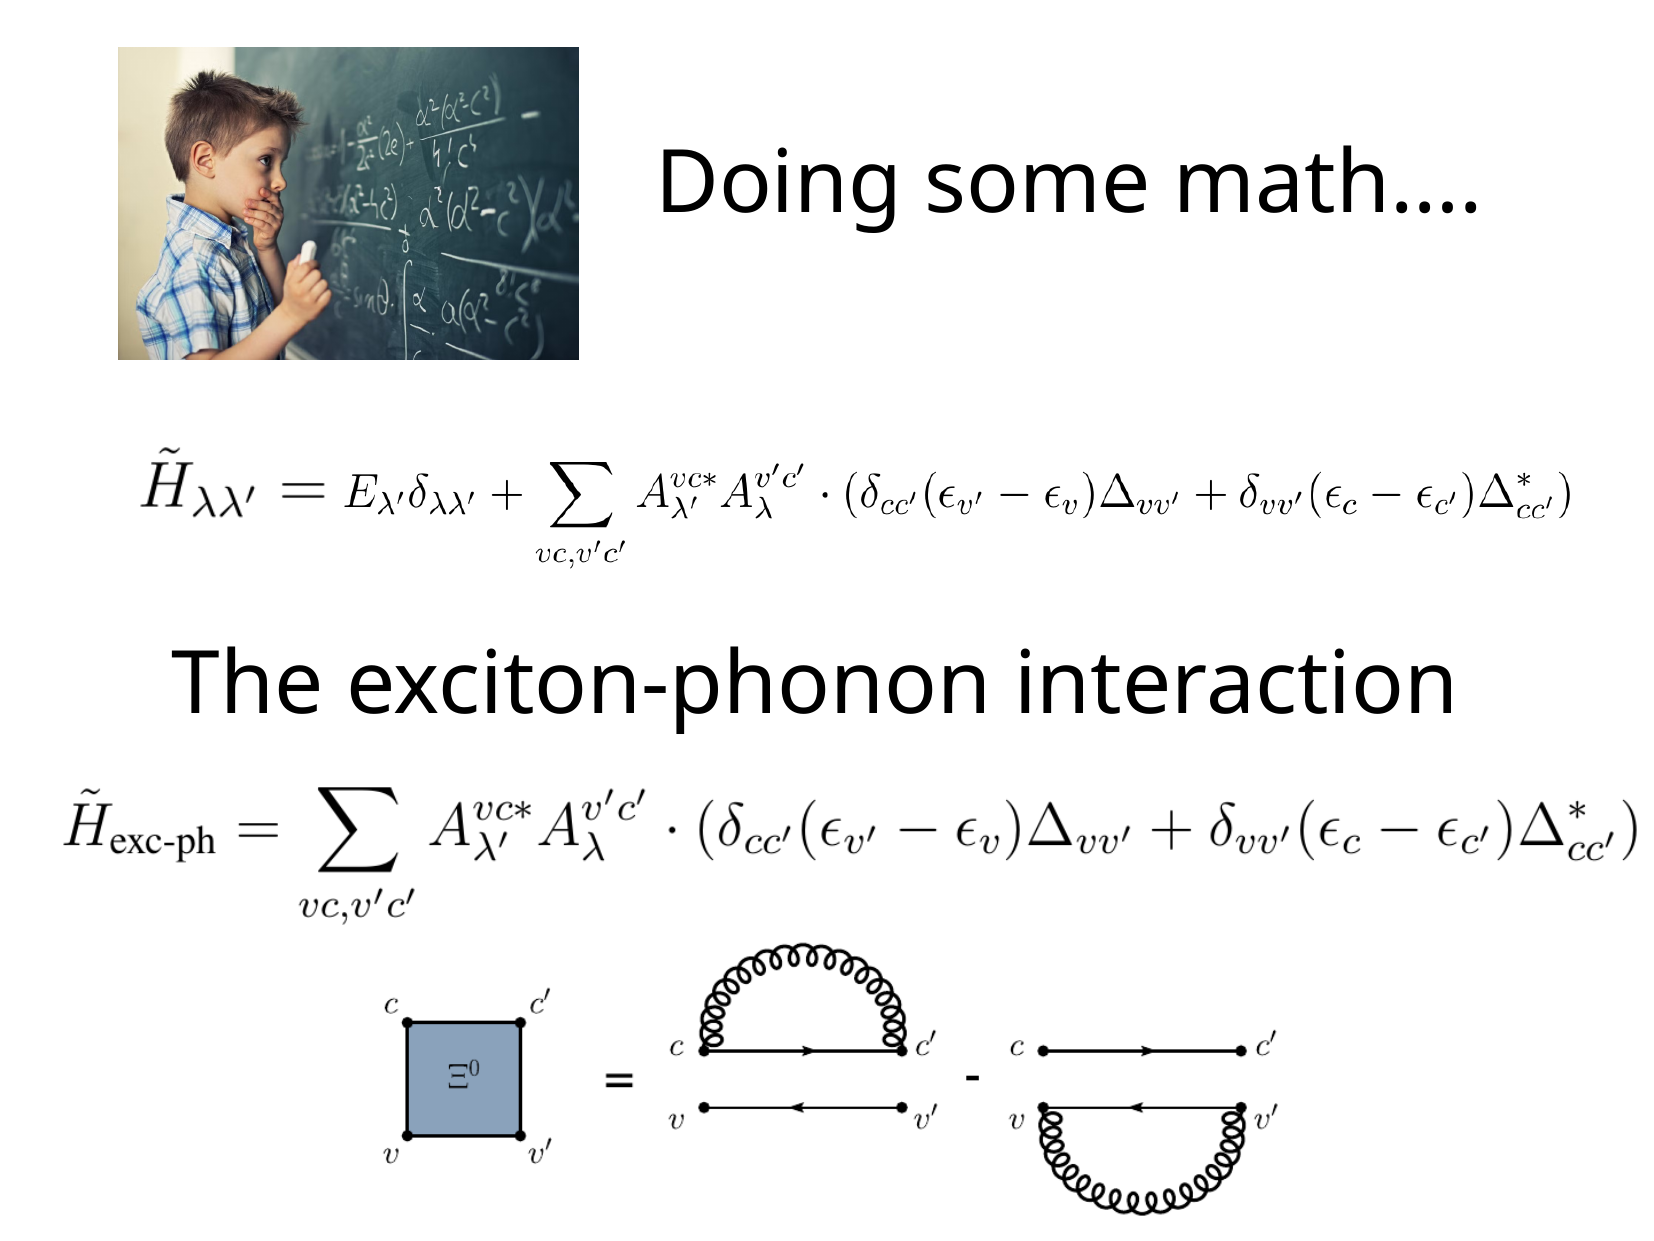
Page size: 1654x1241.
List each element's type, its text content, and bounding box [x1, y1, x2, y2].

title The exciton-phonon interaction [165, 590, 1465, 768]
title Doing some math…. [531, 35, 1607, 322]
picture [0, 755, 1654, 1226]
picture [118, 419, 1589, 569]
picture [118, 47, 579, 361]
